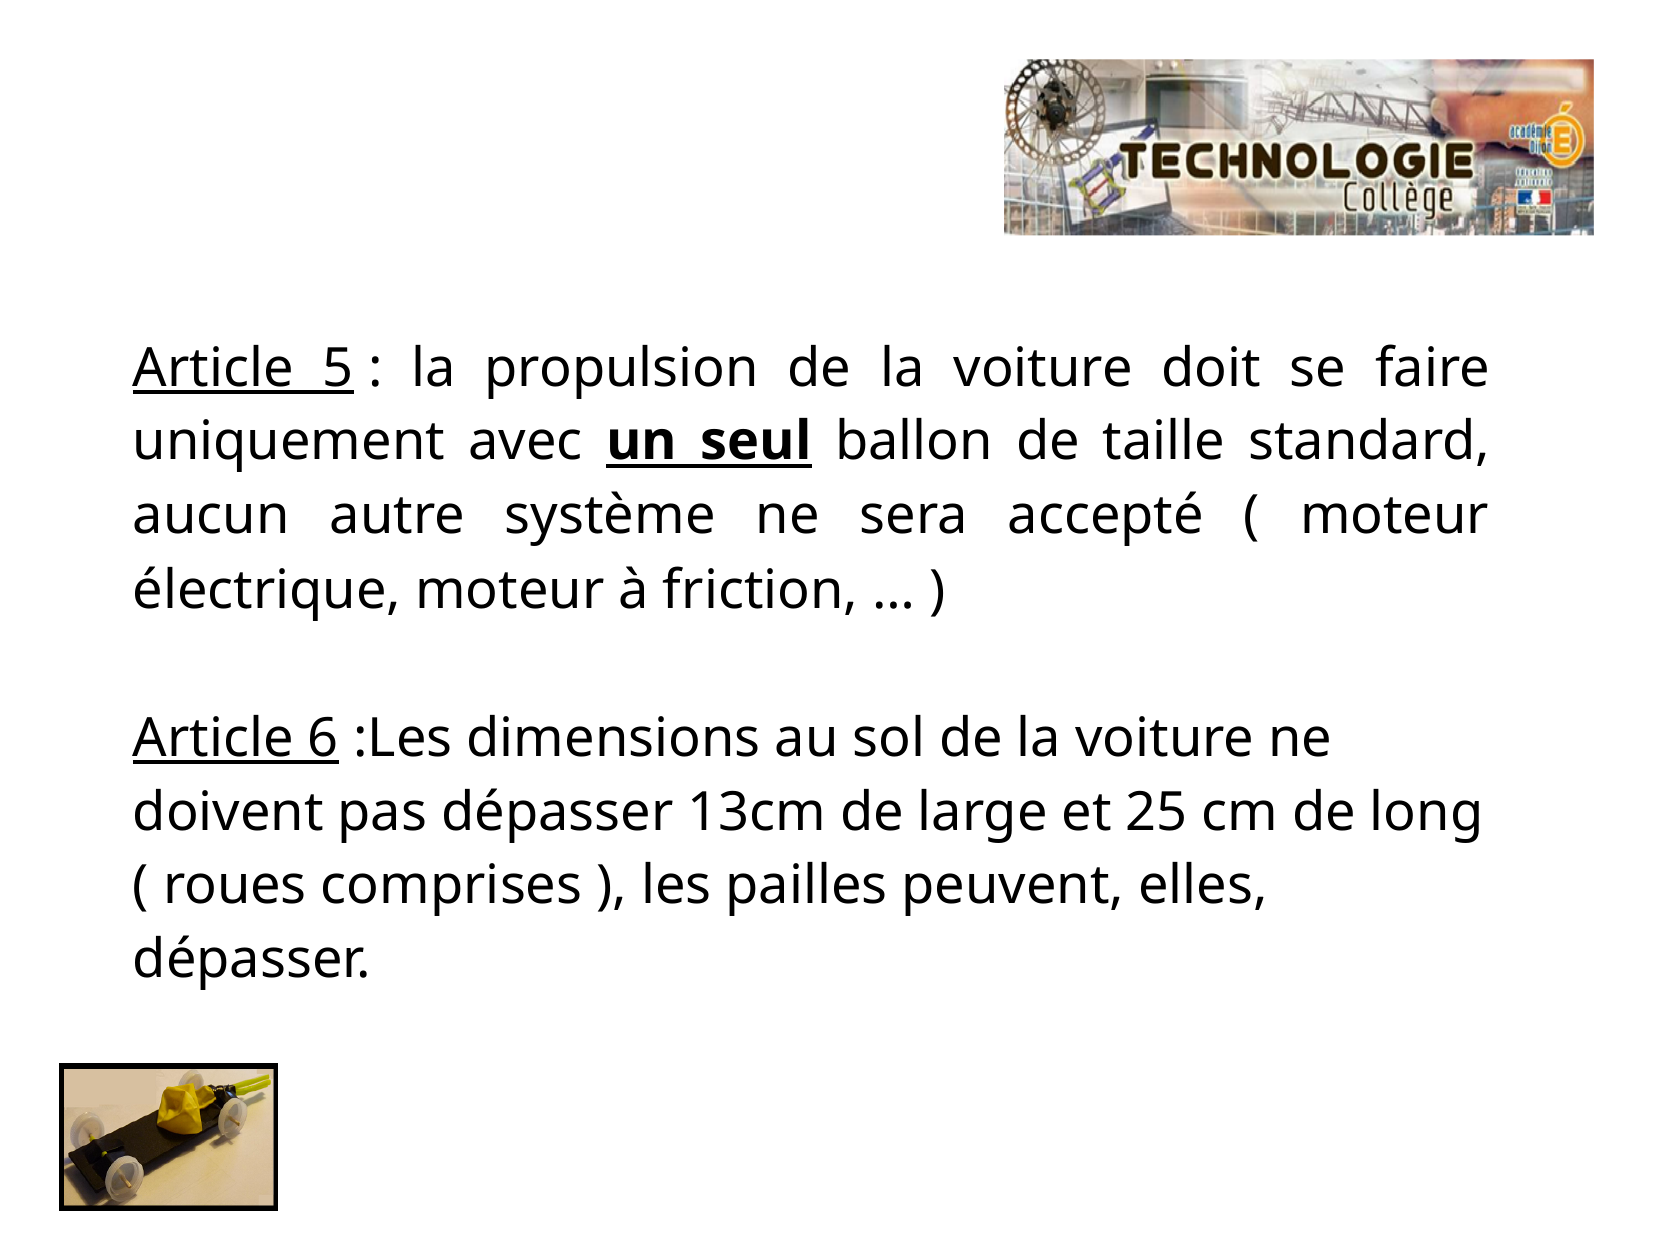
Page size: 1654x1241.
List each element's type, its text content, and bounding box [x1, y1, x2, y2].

picture [1003, 58, 1595, 237]
picture [59, 1062, 278, 1211]
text_box Article 5 : la propulsion de la voiture doit se faire uniquement avec un seul ballon de taille standard, aucun autre système ne sera accepté ( moteur électrique, moteur à friction, … ) Article 6 :Les dimensions au sol de la voiture ne doivent pas dépasser 13cm de large et 25 cm de long ( roues comprises ), les pailles peuvent, elles, dépasser. [118, 246, 1506, 986]
